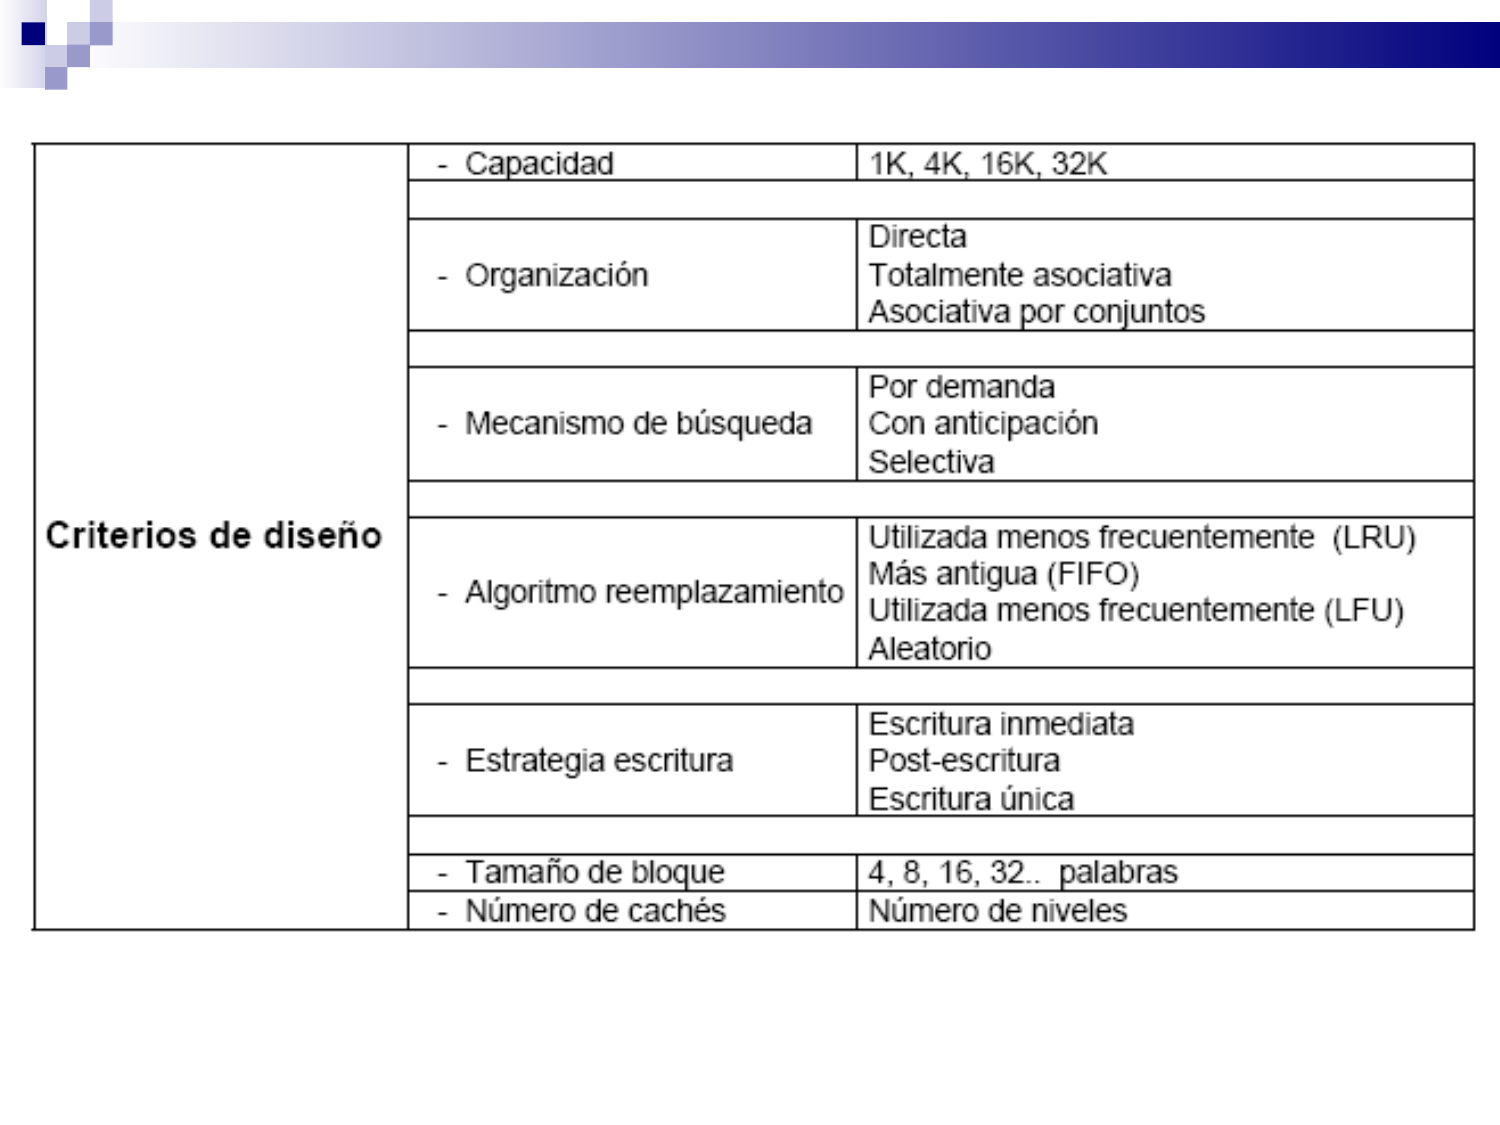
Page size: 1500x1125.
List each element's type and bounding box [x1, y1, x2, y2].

picture [0, 125, 1500, 952]
